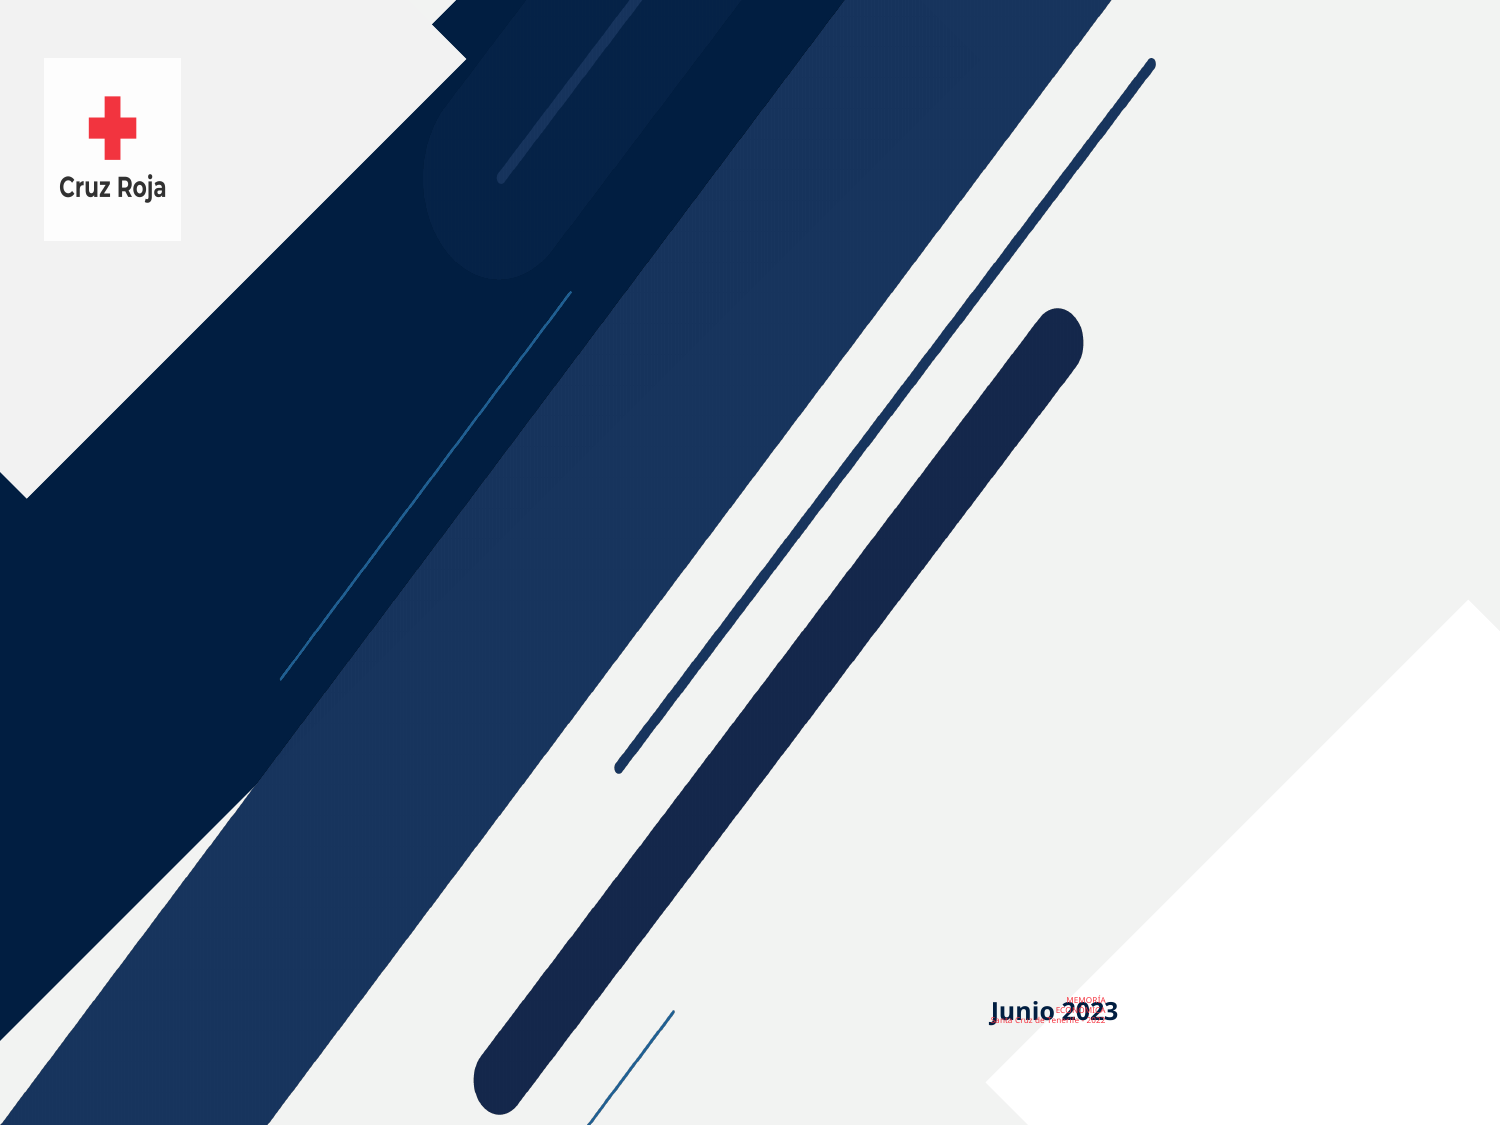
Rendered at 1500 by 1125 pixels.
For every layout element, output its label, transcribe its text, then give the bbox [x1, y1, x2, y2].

list MEMORÍA ECONÓMICA Santa Cruz de Tenerife - 2022 [88, 640, 1407, 913]
list Junio 2023 [983, 988, 1403, 1034]
